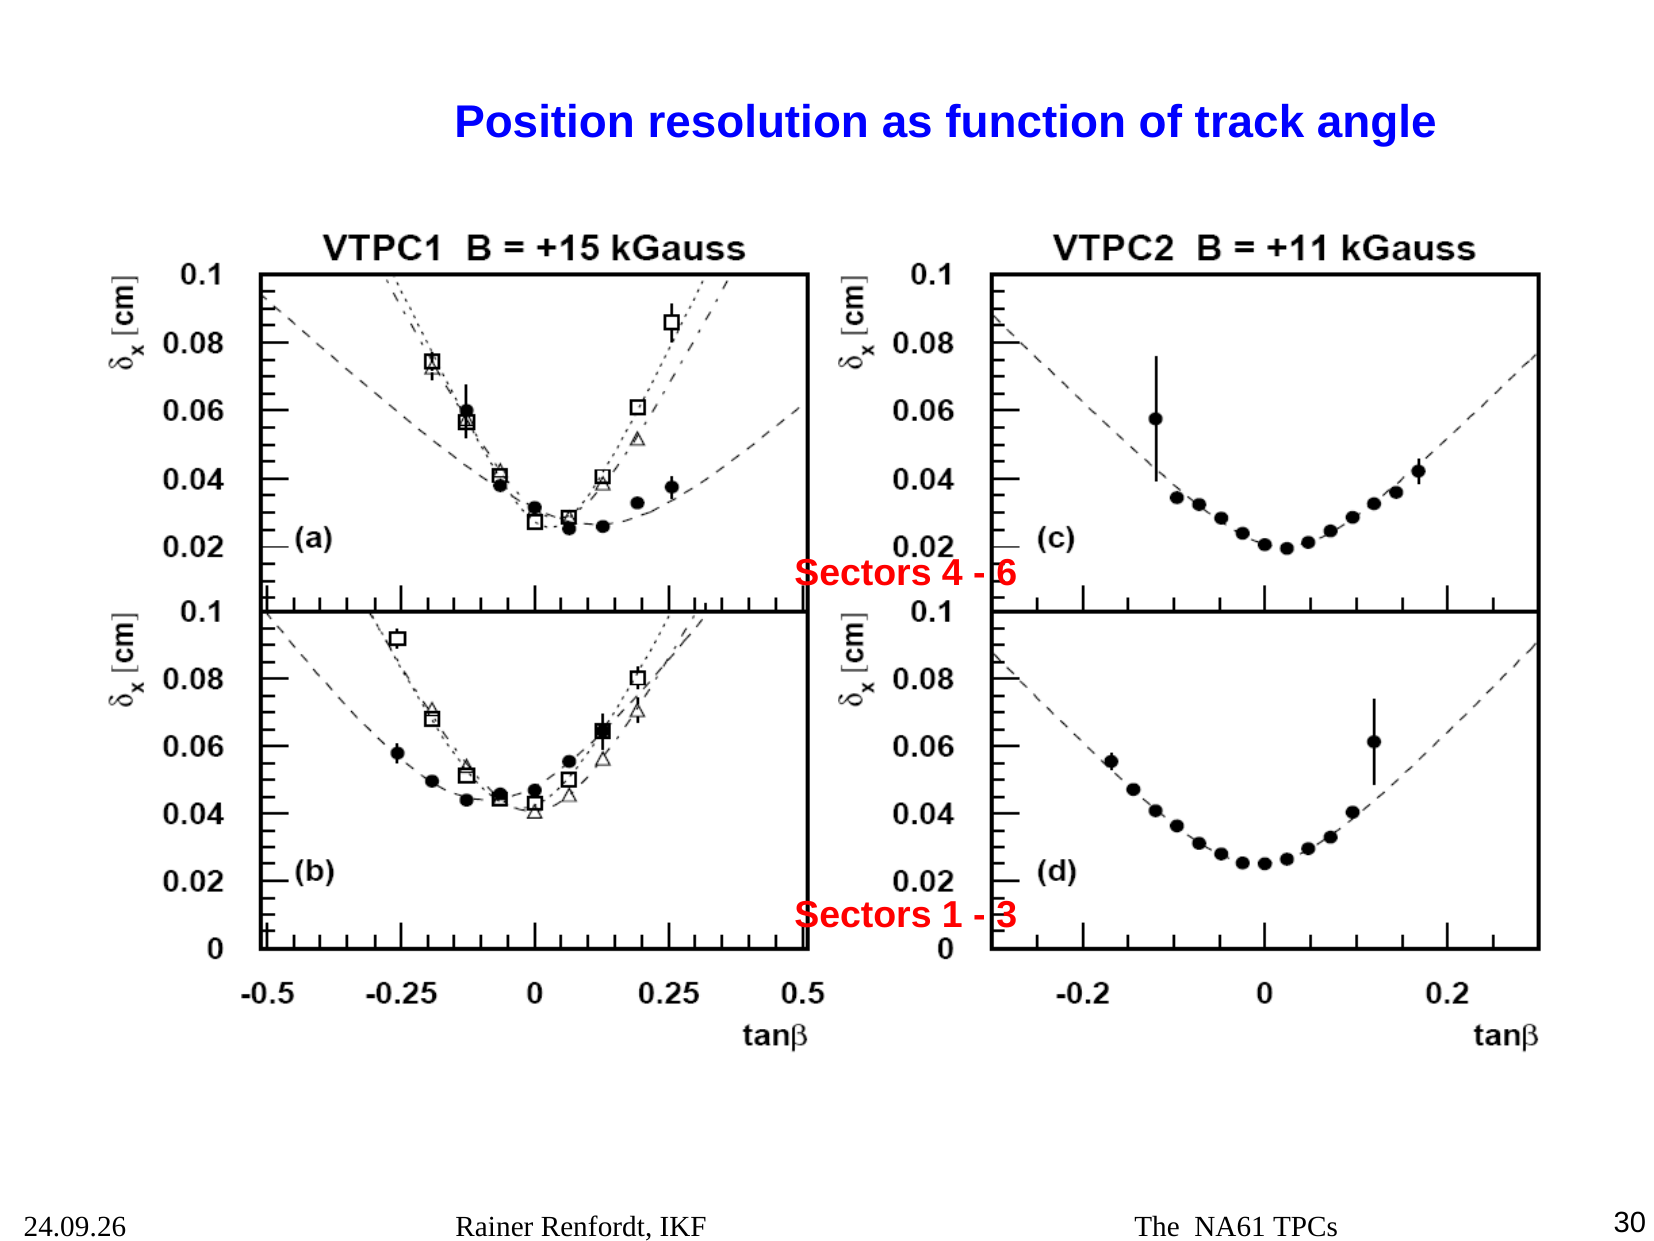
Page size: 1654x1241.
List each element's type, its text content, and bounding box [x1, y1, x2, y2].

text_box Sectors 1 - 3 [779, 885, 1032, 944]
picture [102, 224, 1549, 1055]
text_box Sectors 4 - 6 [779, 544, 1032, 603]
text_box Position resolution as function of track angle [439, 88, 1453, 156]
